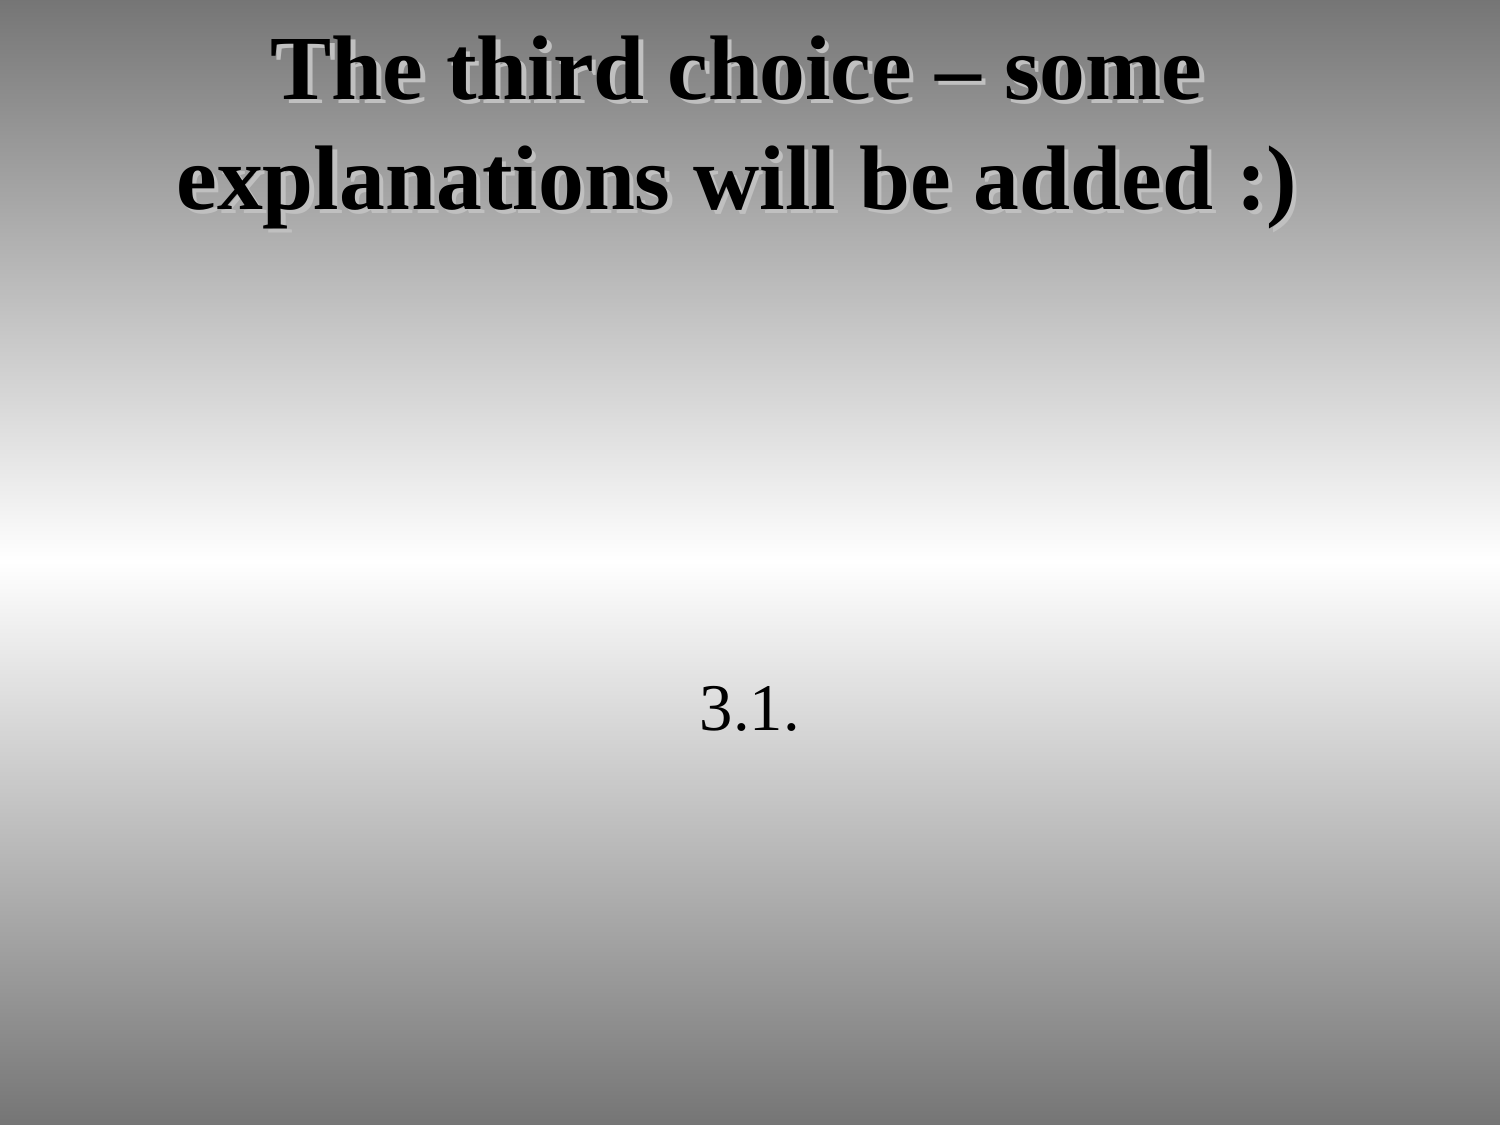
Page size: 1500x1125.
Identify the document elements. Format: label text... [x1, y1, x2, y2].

title The third choice – some explanations will be added :) [99, 0, 1375, 251]
subtitle 3.1. [112, 332, 1388, 1076]
